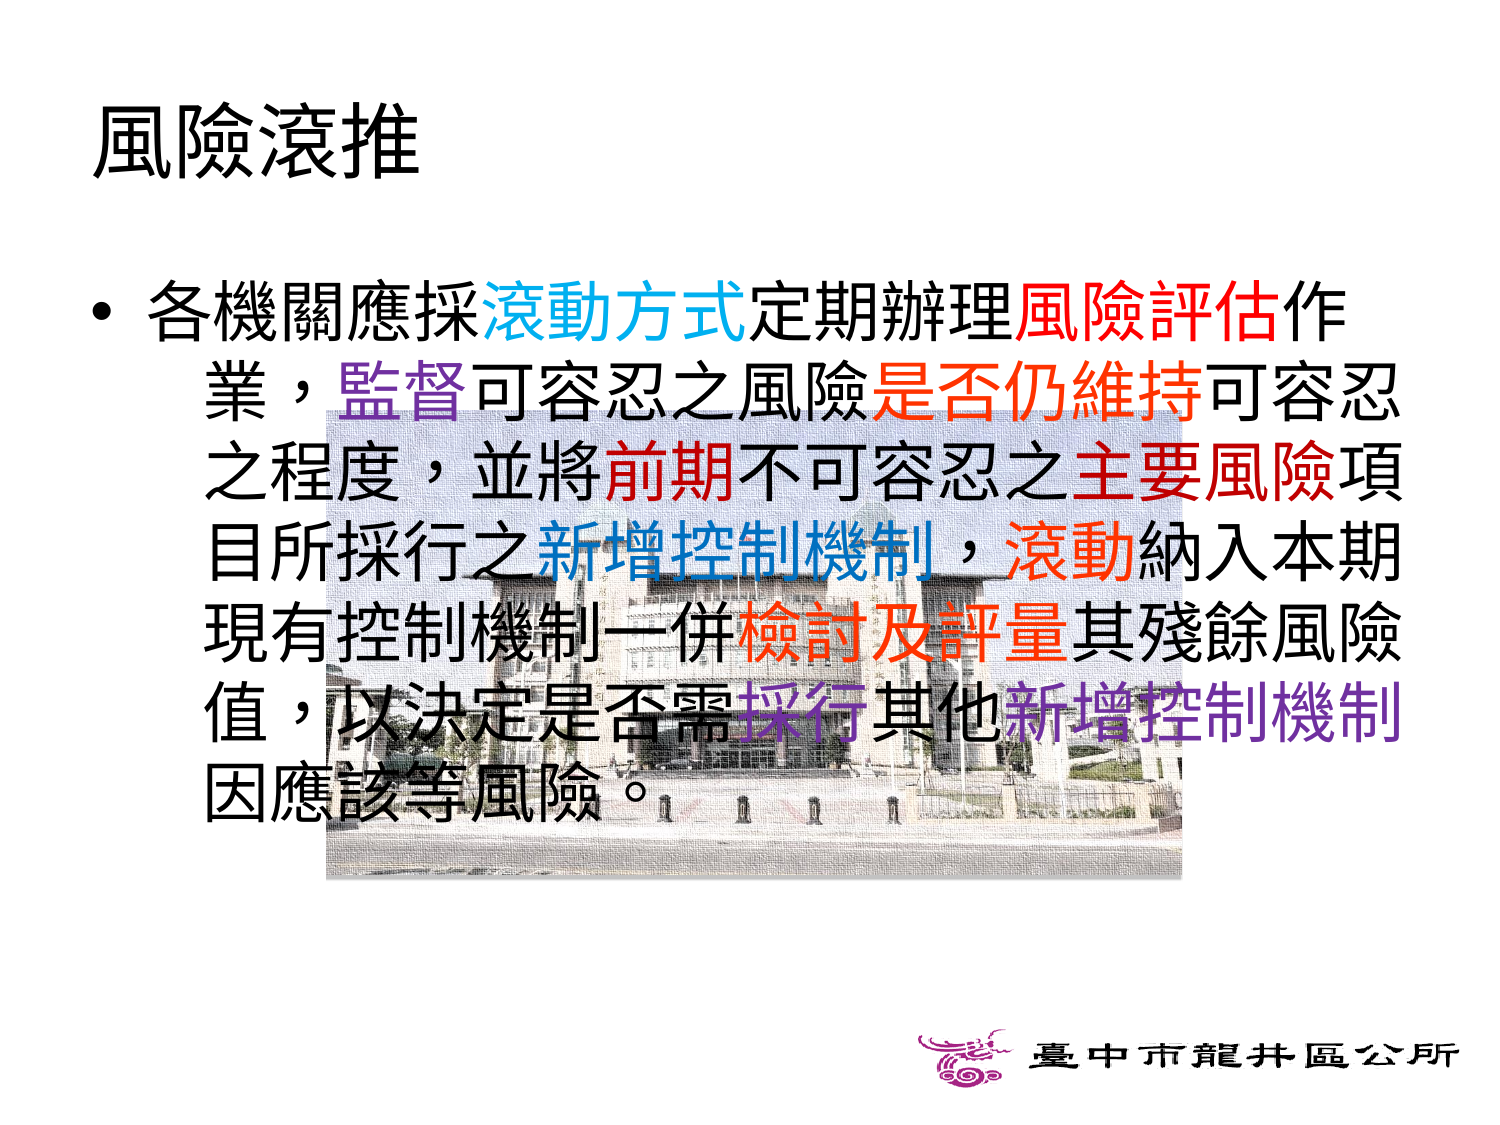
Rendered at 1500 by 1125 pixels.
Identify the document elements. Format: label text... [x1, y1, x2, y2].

title 風險滾推 [75, 45, 1426, 233]
list 各機關應採滾動方式定期辦理風險評估作業，監督可容忍之風險是否仍維持可容忍之程度，並將前期不可容忍之主要風險項目所採行之新增控制機制，滾動納入本期現有控制機制一併檢討及評量其殘餘風險值，以決定是否需採行其他新增控制機制因應該等風險。 [75, 262, 1426, 1005]
